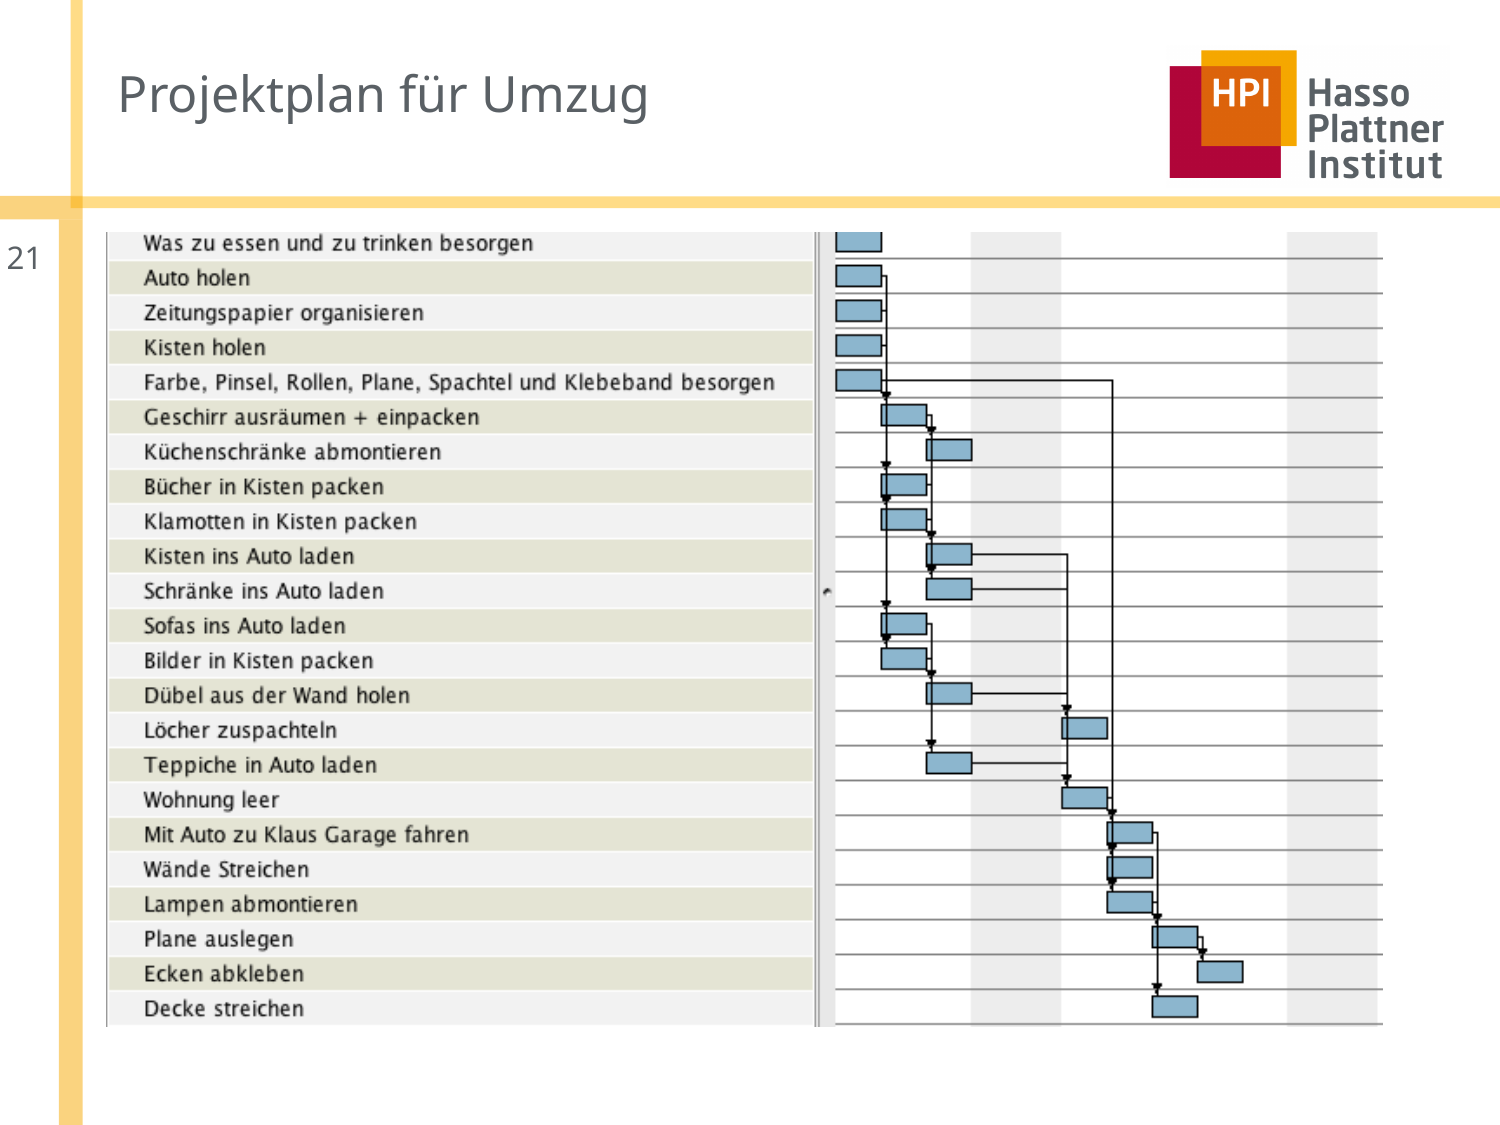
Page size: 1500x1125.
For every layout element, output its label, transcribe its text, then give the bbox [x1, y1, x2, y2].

chart [79, 232, 1500, 1041]
title Projektplan für Umzug [117, 0, 1093, 187]
